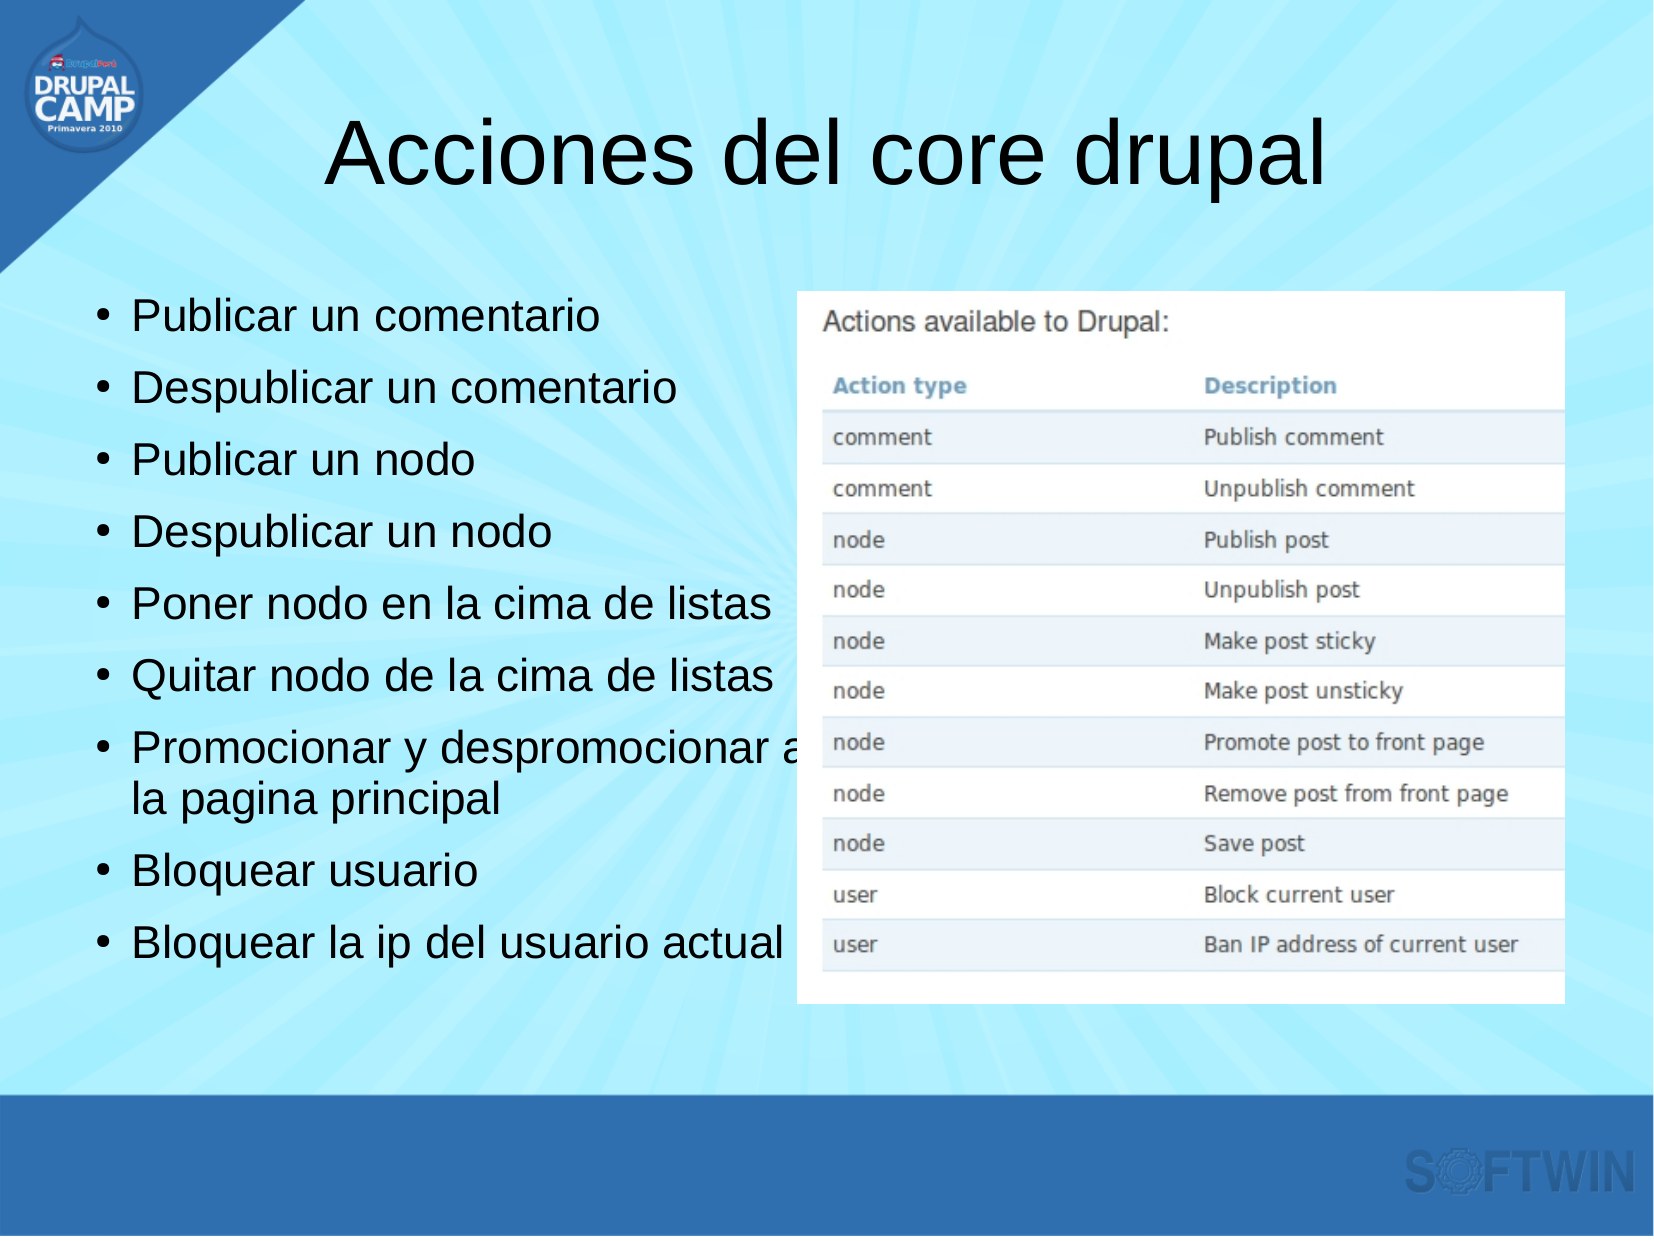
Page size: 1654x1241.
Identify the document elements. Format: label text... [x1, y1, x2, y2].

picture [0, 0, 1654, 1236]
list Publicar un comentario Despublicar un comentario Publicar un nodo Despublicar un nodo Poner nodo en la cima de listas Quitar nodo de la cima de listas Promocionar y despromocionar a la pagina principal Bloquear usuario Bloquear la ip del usuario actual [82, 290, 809, 1109]
title Acciones del core drupal [82, 56, 1571, 250]
